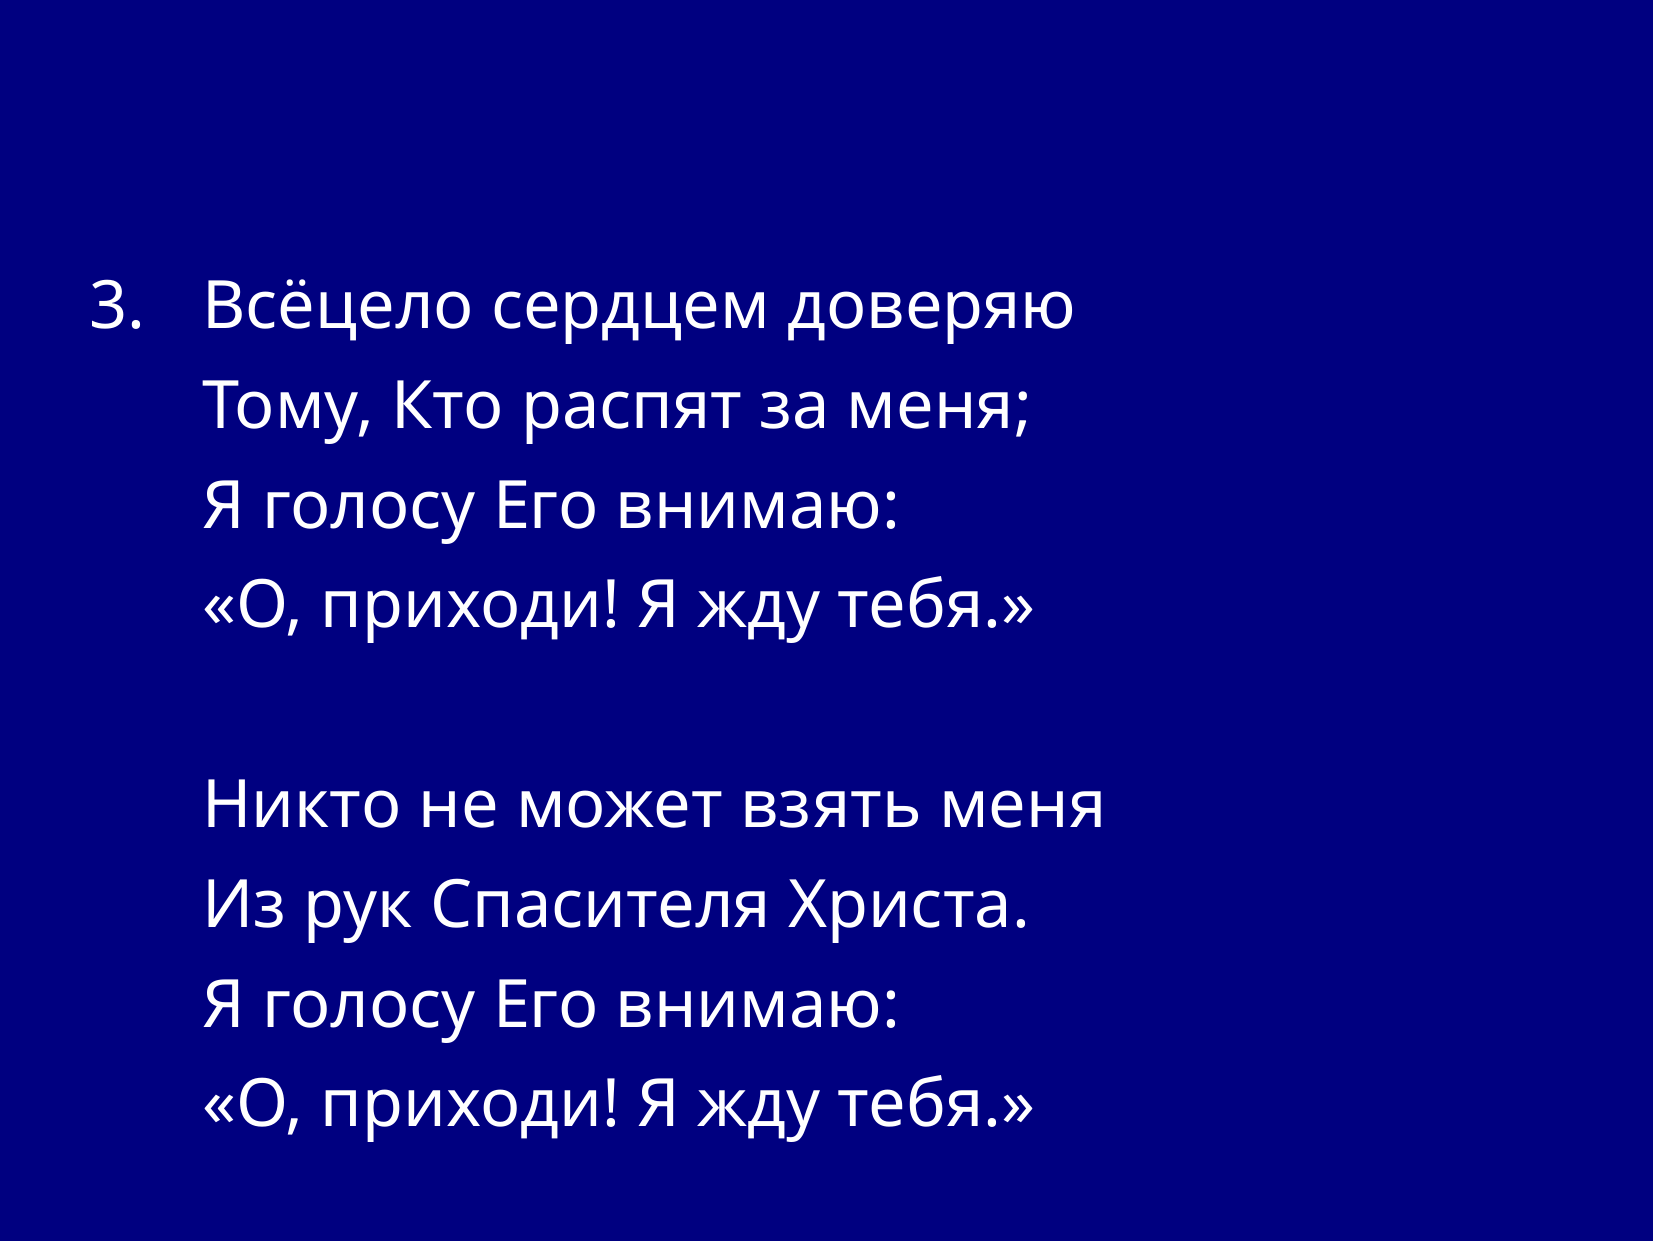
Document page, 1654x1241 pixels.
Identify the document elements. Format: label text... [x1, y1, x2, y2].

text_box 3. Всёцело сердцем доверяю Тому, Кто распят за меня; Я голосу Его внимаю: «О, приходи! Я жду тебя.» Никто не может взять меня Из рук Спасителя Христа. Я голосу Его внимаю: «О, приходи! Я жду тебя.» [75, 150, 1576, 1163]
